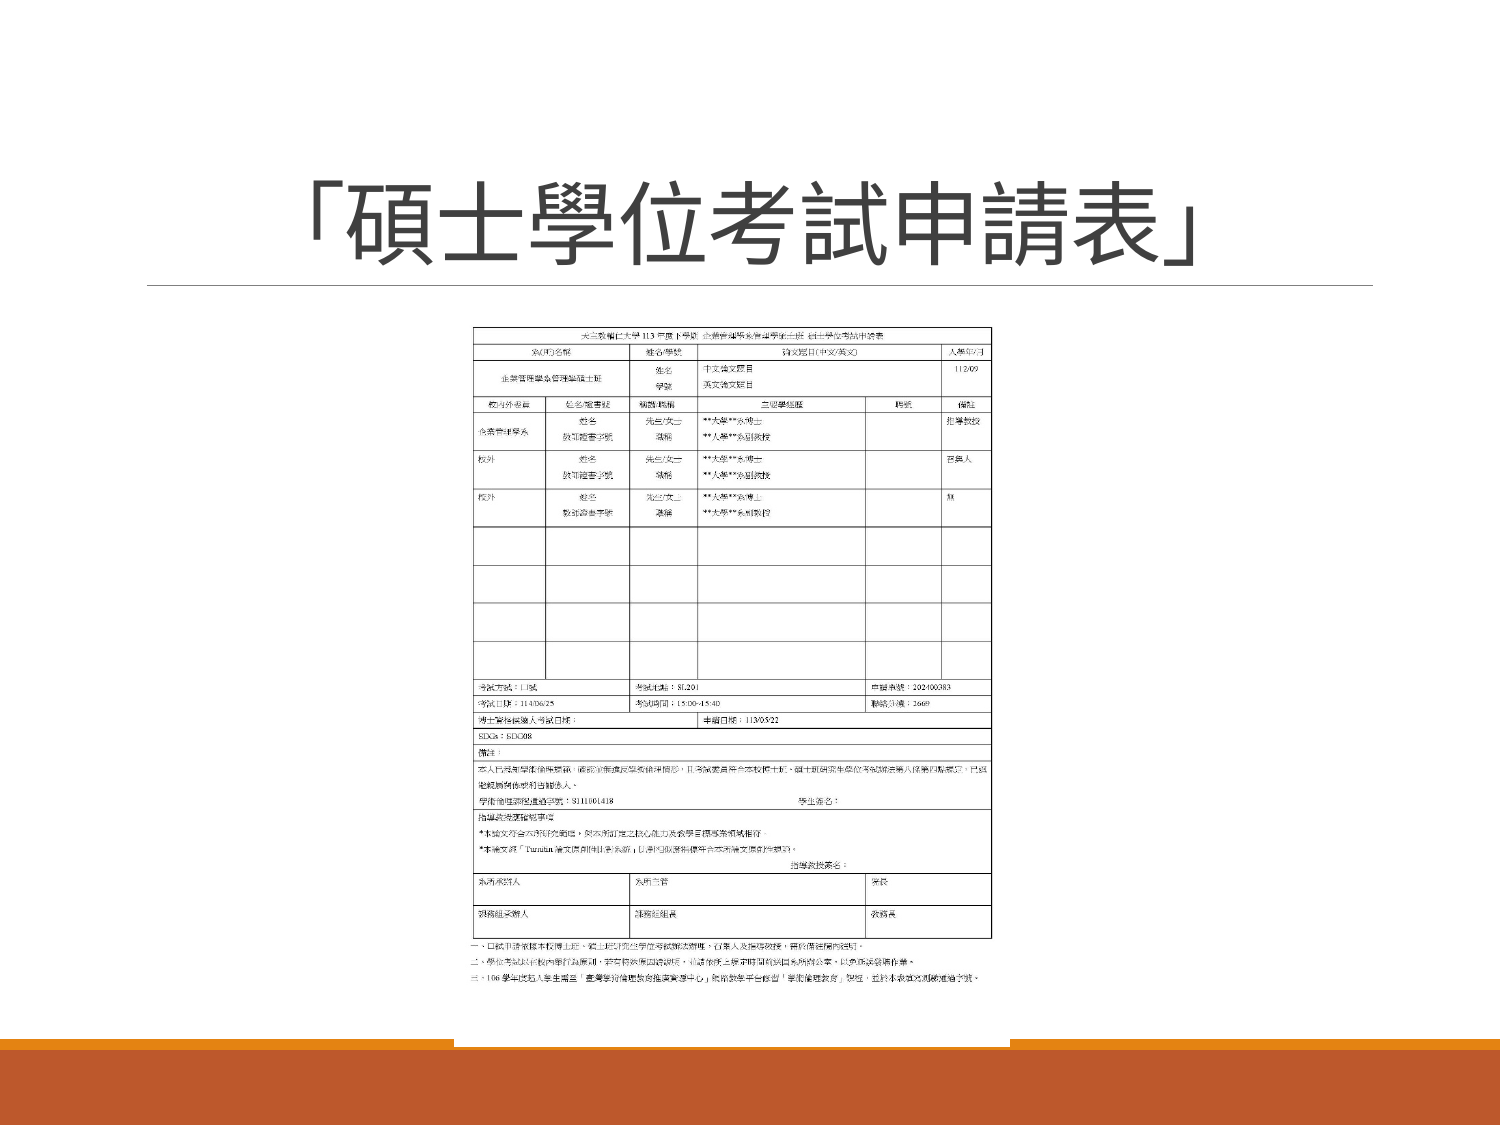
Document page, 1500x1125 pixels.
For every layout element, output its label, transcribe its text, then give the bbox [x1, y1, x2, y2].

title 「碩士學位考試申請表」 [135, 47, 1373, 286]
picture [454, 302, 1010, 1047]
